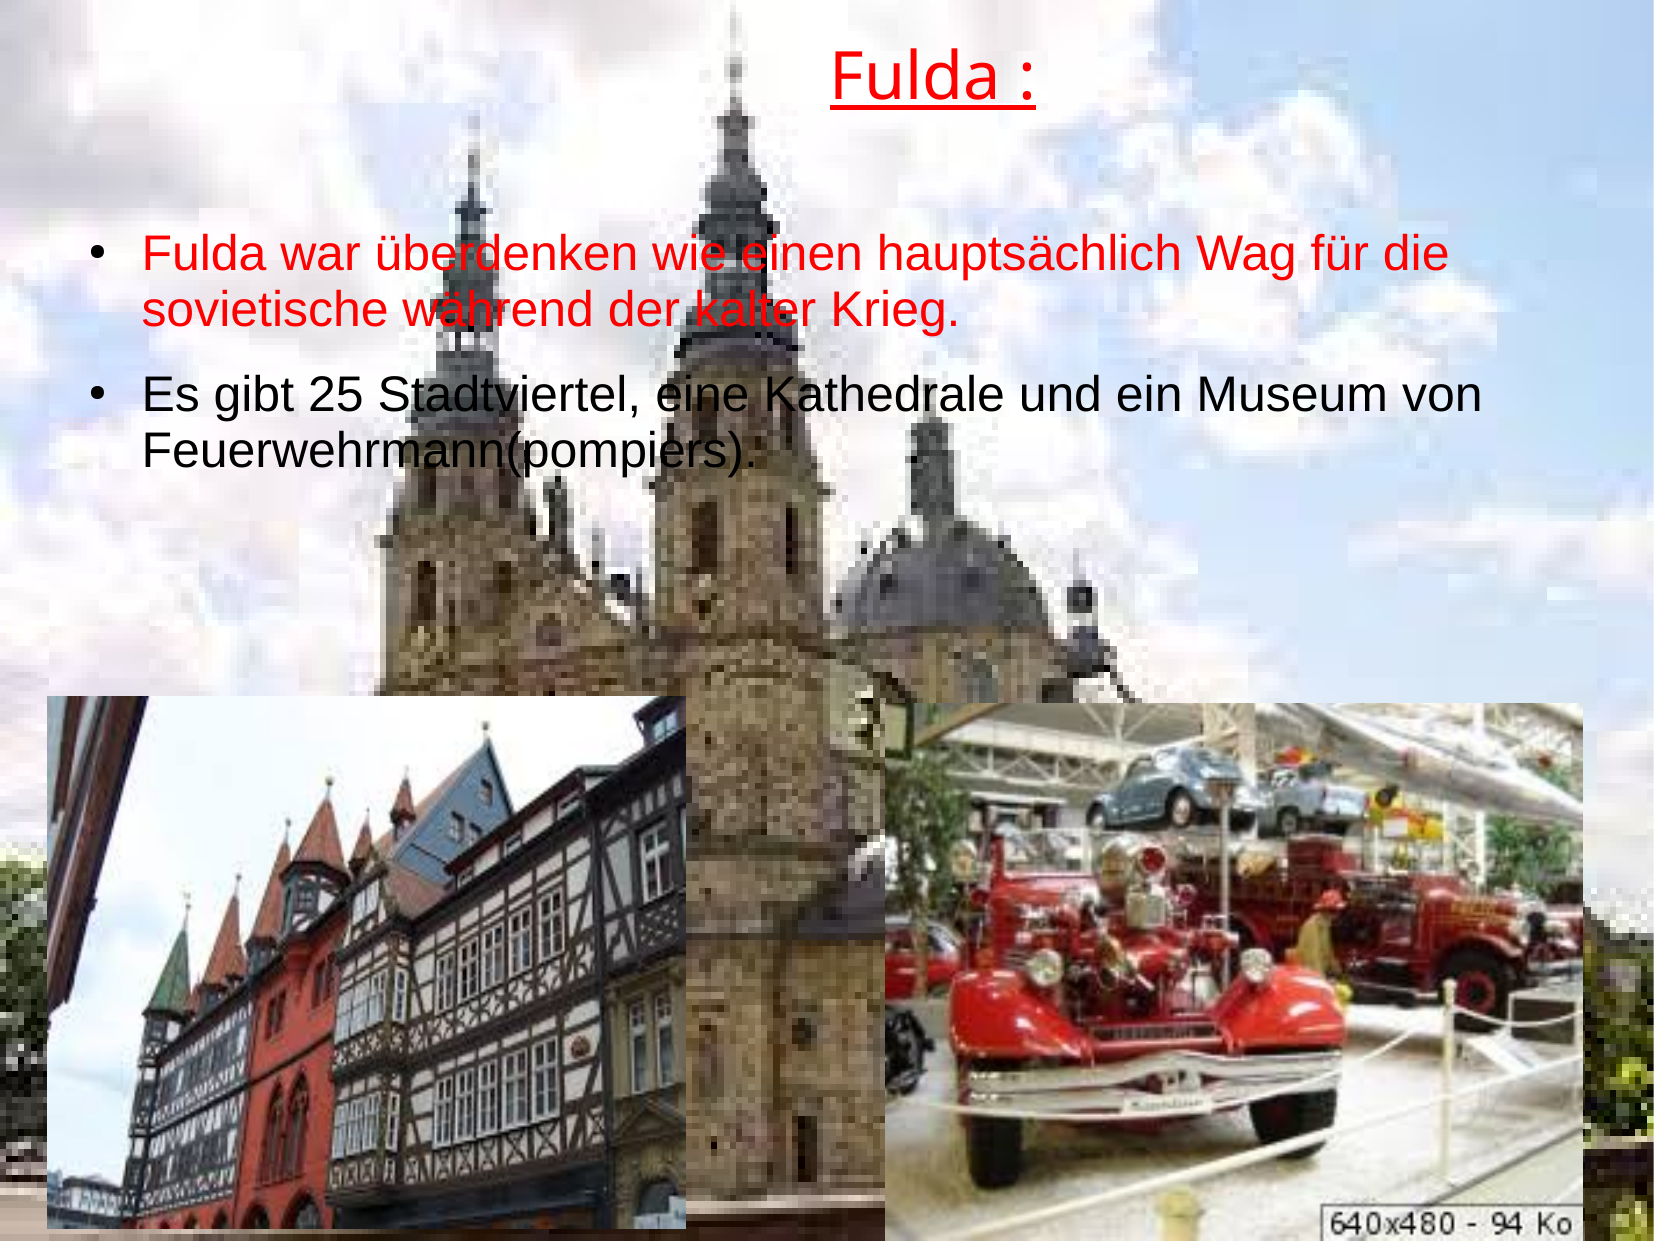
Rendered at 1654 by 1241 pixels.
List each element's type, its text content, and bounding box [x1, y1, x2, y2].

title Fulda : [189, 0, 1654, 178]
picture [0, 0, 1654, 1241]
list Fulda war überdenken wie einen hauptsächlich Wag für die sovietische während der kalter Krieg. Es gibt 25 Stadtviertel, eine Kathedrale und ein Museum von Feuerwehrmann(pompiers). [70, 225, 1559, 945]
